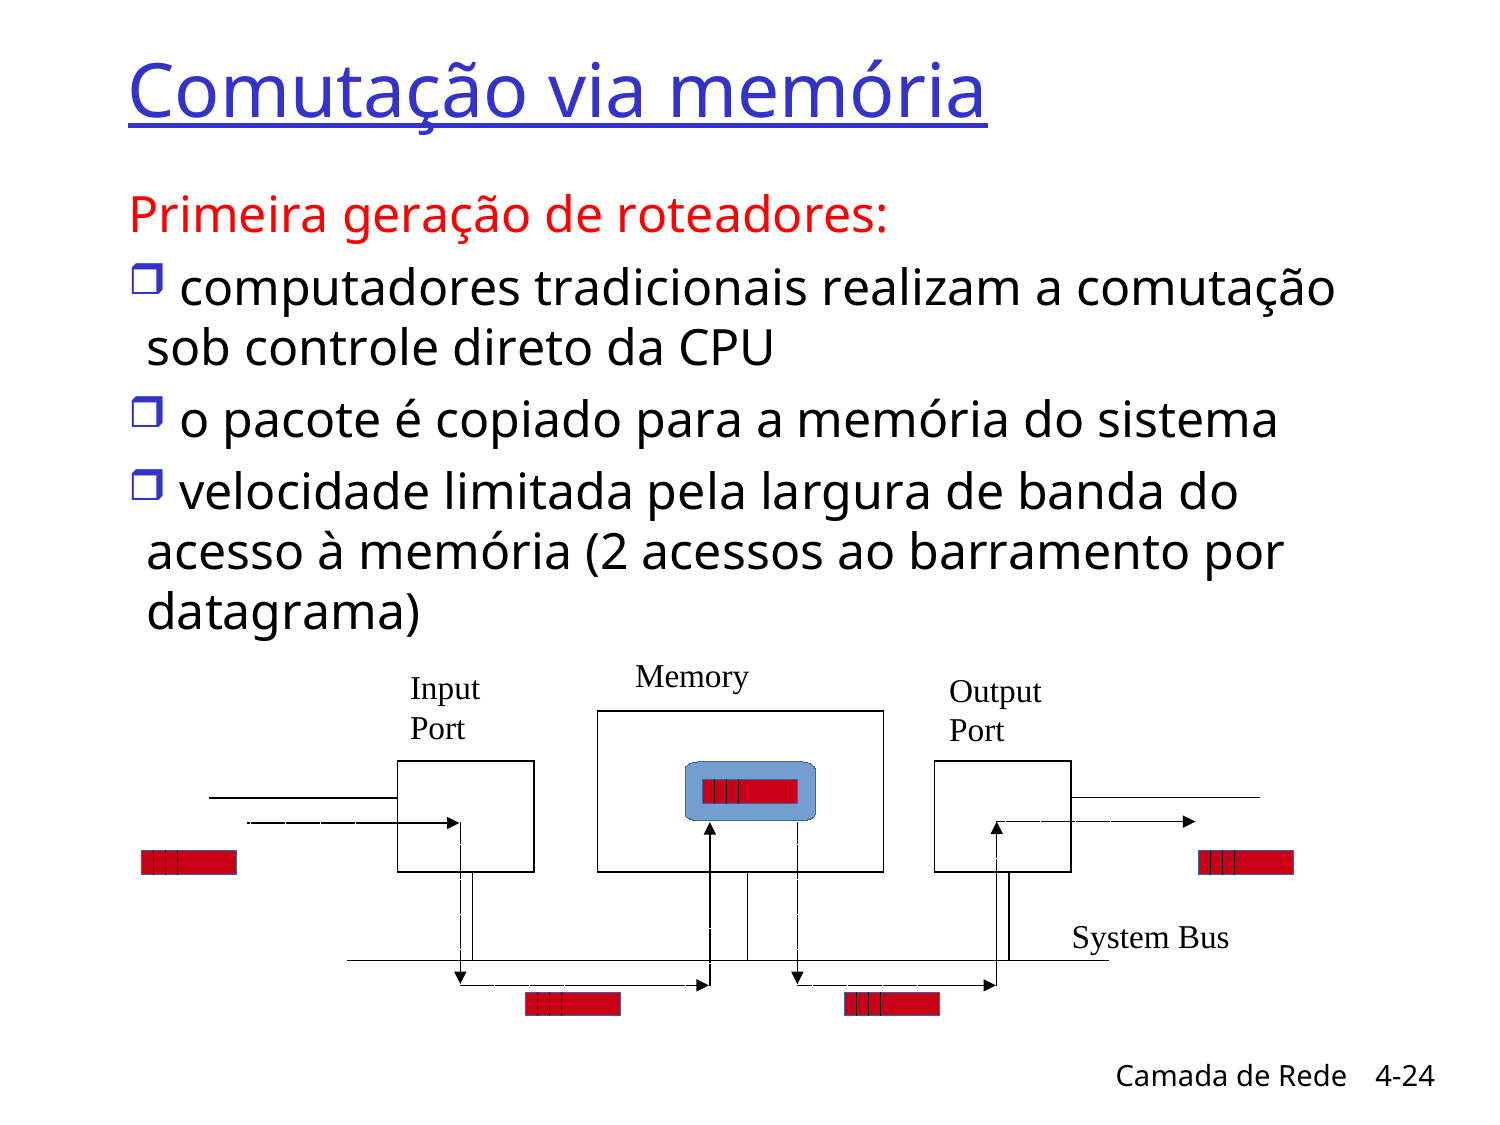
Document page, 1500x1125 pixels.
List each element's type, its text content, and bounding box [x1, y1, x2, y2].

text_box [857, 992, 868, 1016]
text_box System Bus [1056, 908, 1245, 964]
text_box [178, 850, 237, 875]
text_box [562, 992, 621, 1016]
text_box Comutação via memória [112, 34, 1388, 140]
text_box [1198, 850, 1210, 875]
text_box [154, 850, 165, 875]
text_box [1235, 850, 1294, 875]
text_box [844, 992, 856, 1016]
text_box [525, 992, 537, 1016]
text_box Primeira geração de roteadores: computadores tradicionais realizam a comutação sob controle direto da CPU o pacote é copiado para a memória do sistema velocidade limitada pela largura de banda do acesso à memória (2 acessos ao barramento por datagrama) [112, 174, 1401, 588]
text_box [881, 992, 940, 1016]
text_box [869, 992, 880, 1016]
text_box 4-<número> [1339, 1050, 1451, 1125]
text_box Output Port [934, 661, 1057, 757]
text_box [166, 850, 177, 875]
text_box [685, 761, 816, 821]
text_box [538, 992, 549, 1016]
text_box [1223, 850, 1234, 875]
text_box [141, 850, 153, 875]
text_box [1211, 850, 1222, 875]
text_box Camada de Rede [887, 1050, 1339, 1125]
text_box Input Port [395, 658, 496, 755]
text_box [550, 992, 561, 1016]
text_box Memory [620, 646, 765, 702]
